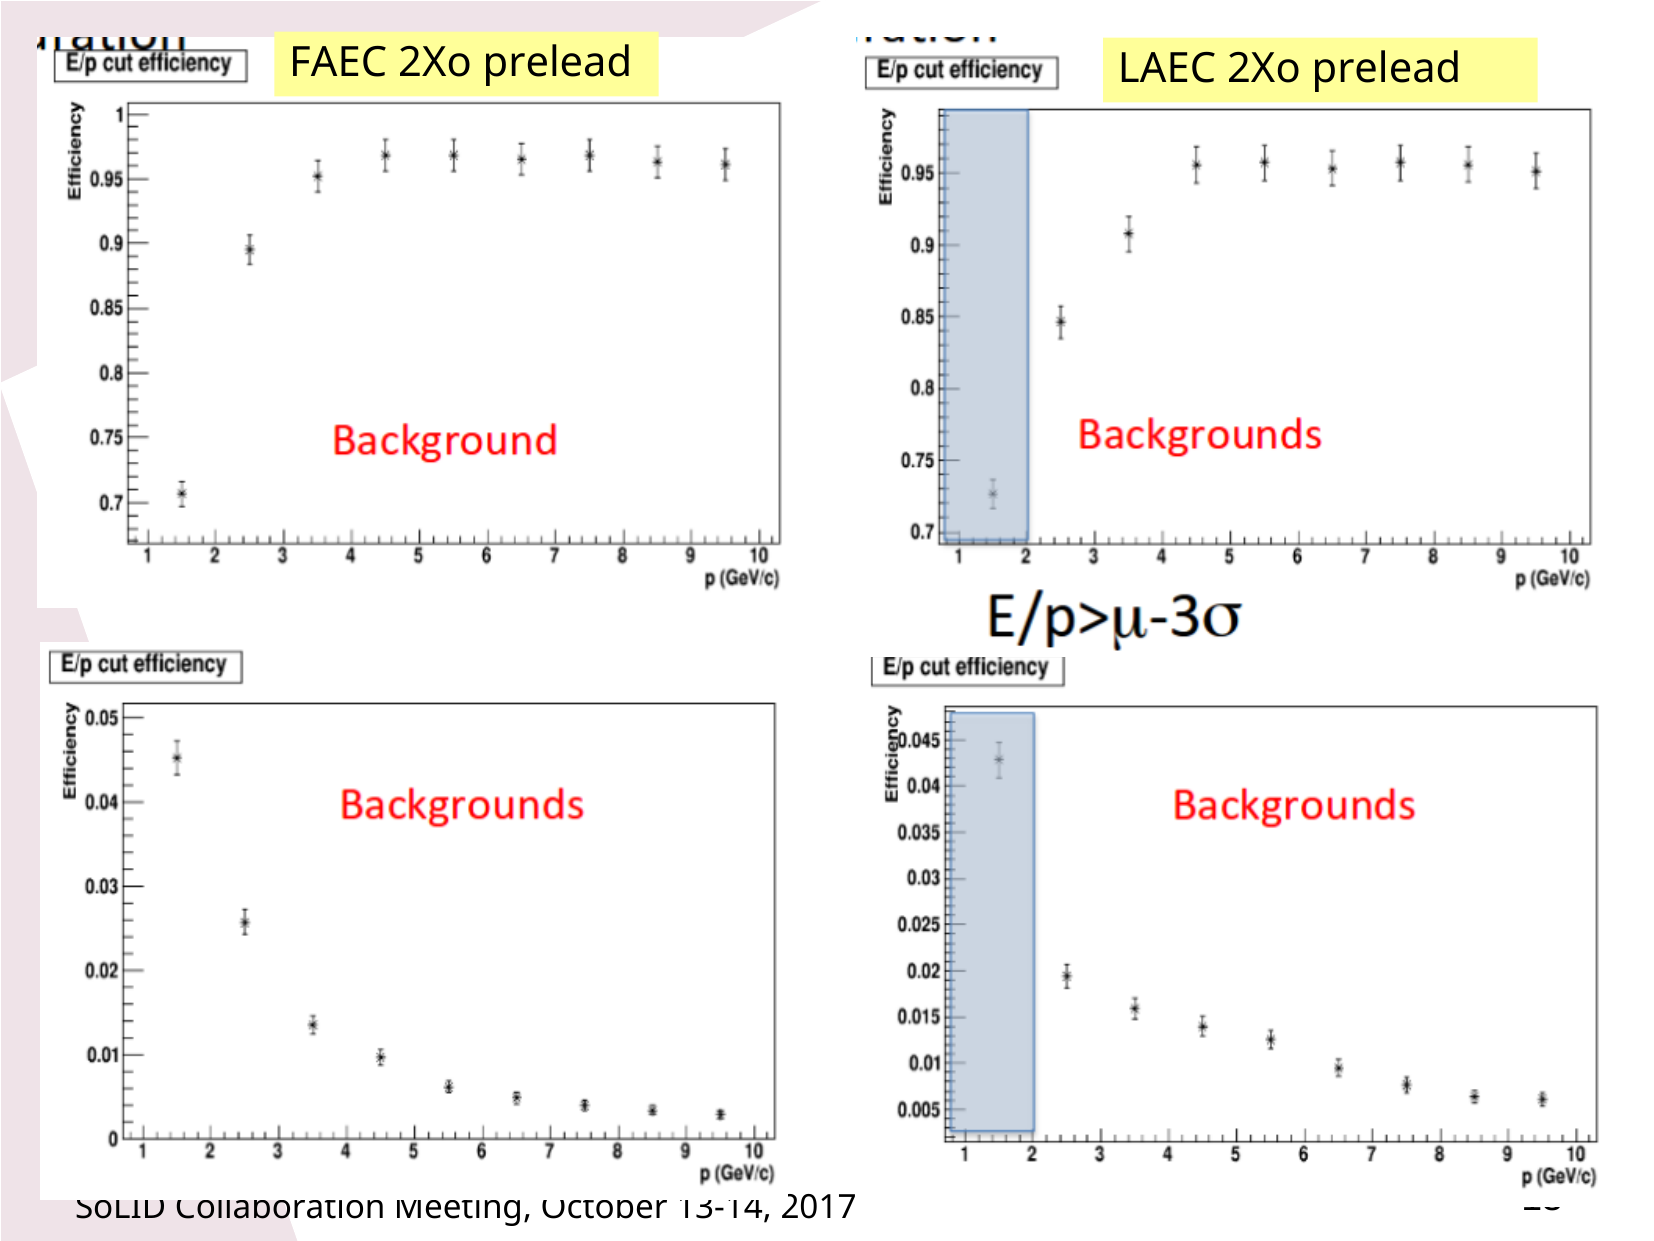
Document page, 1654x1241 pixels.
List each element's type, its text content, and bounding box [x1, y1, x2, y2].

text_box FAEC 2Xo prelead [274, 31, 659, 97]
text_box LAEC 2Xo prelead [1103, 37, 1538, 103]
picture [40, 642, 788, 1201]
picture [856, 37, 1613, 1207]
picture [37, 37, 793, 608]
